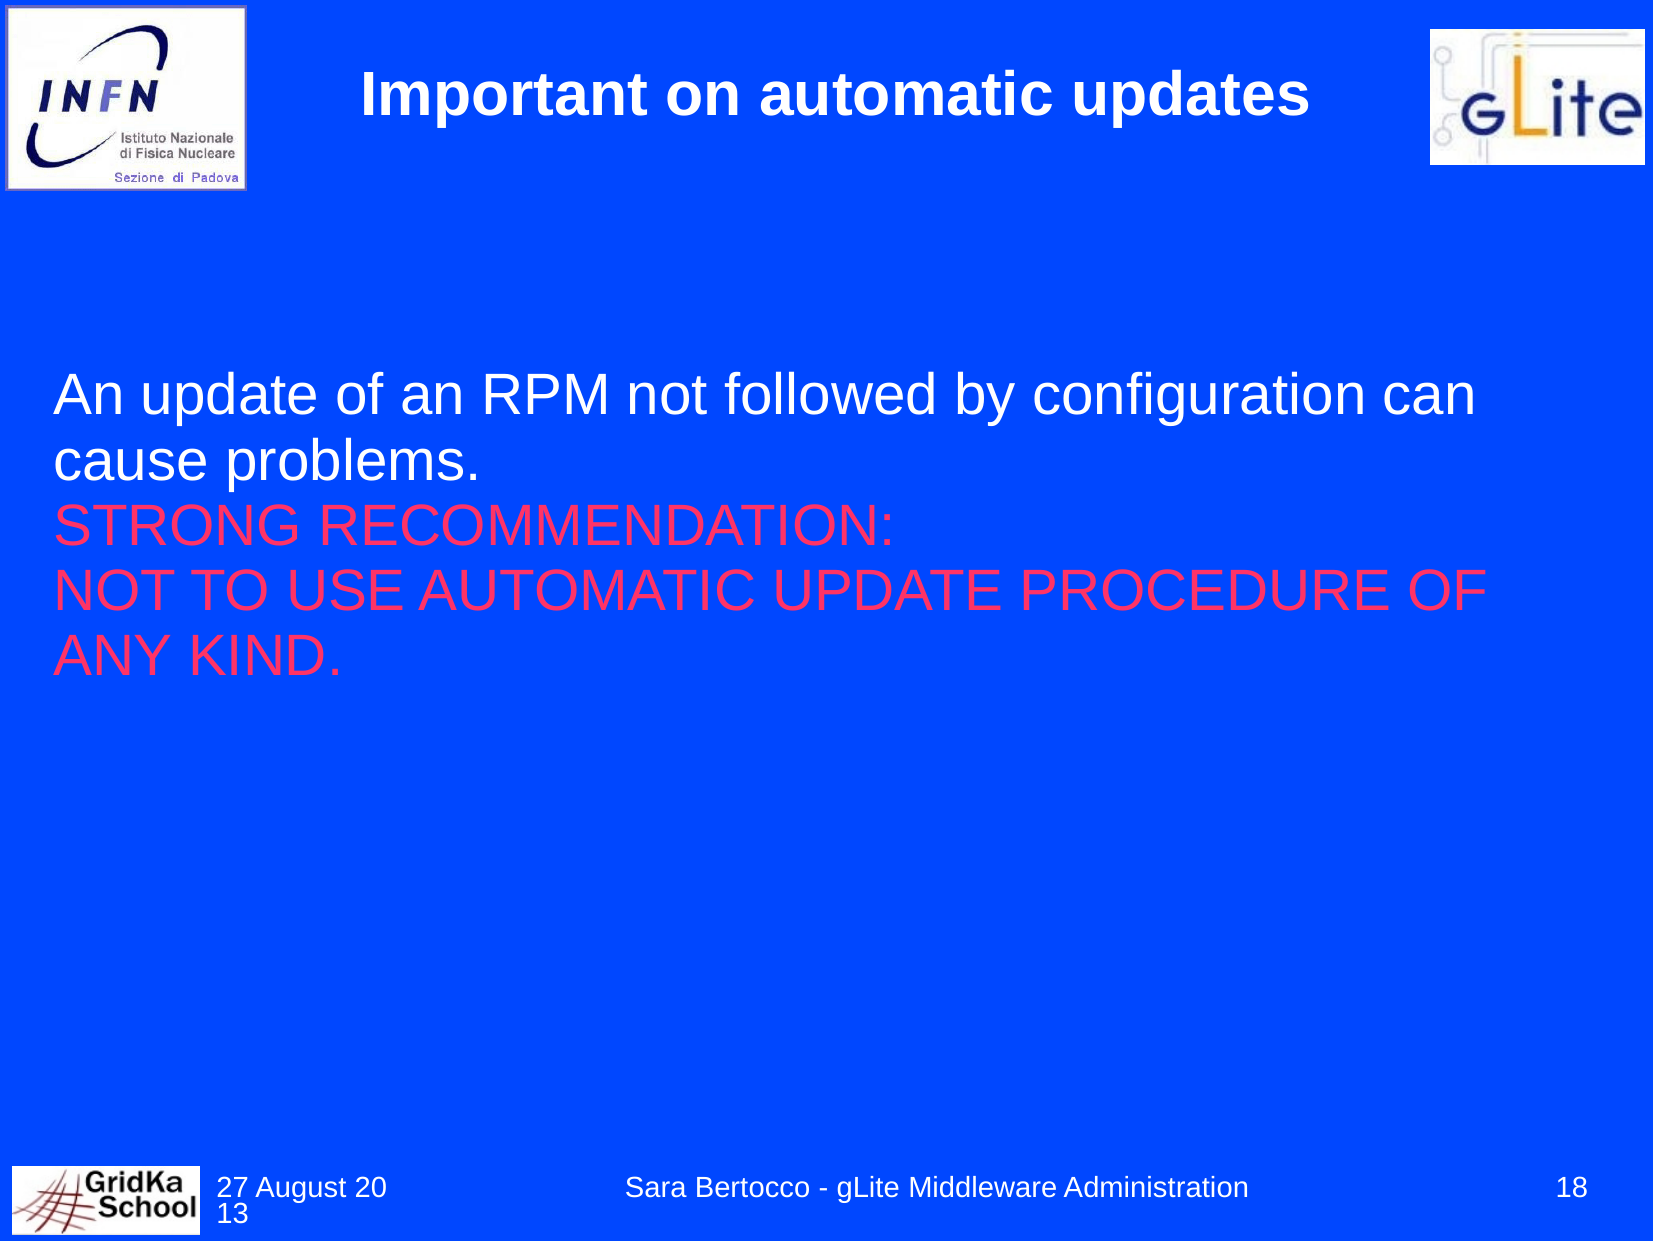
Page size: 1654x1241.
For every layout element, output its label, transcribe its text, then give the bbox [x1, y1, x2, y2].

title Important on automatic updates [247, 7, 1645, 181]
picture [5, 5, 247, 192]
picture [12, 1166, 200, 1235]
text_box An update of an RPM not followed by configuration can cause problems. STRONG RECOMMENDATION: NOT TO USE AUTOMATIC UPDATE PROCEDURE OF ANY KIND. [38, 354, 1549, 828]
picture [1430, 29, 1645, 166]
